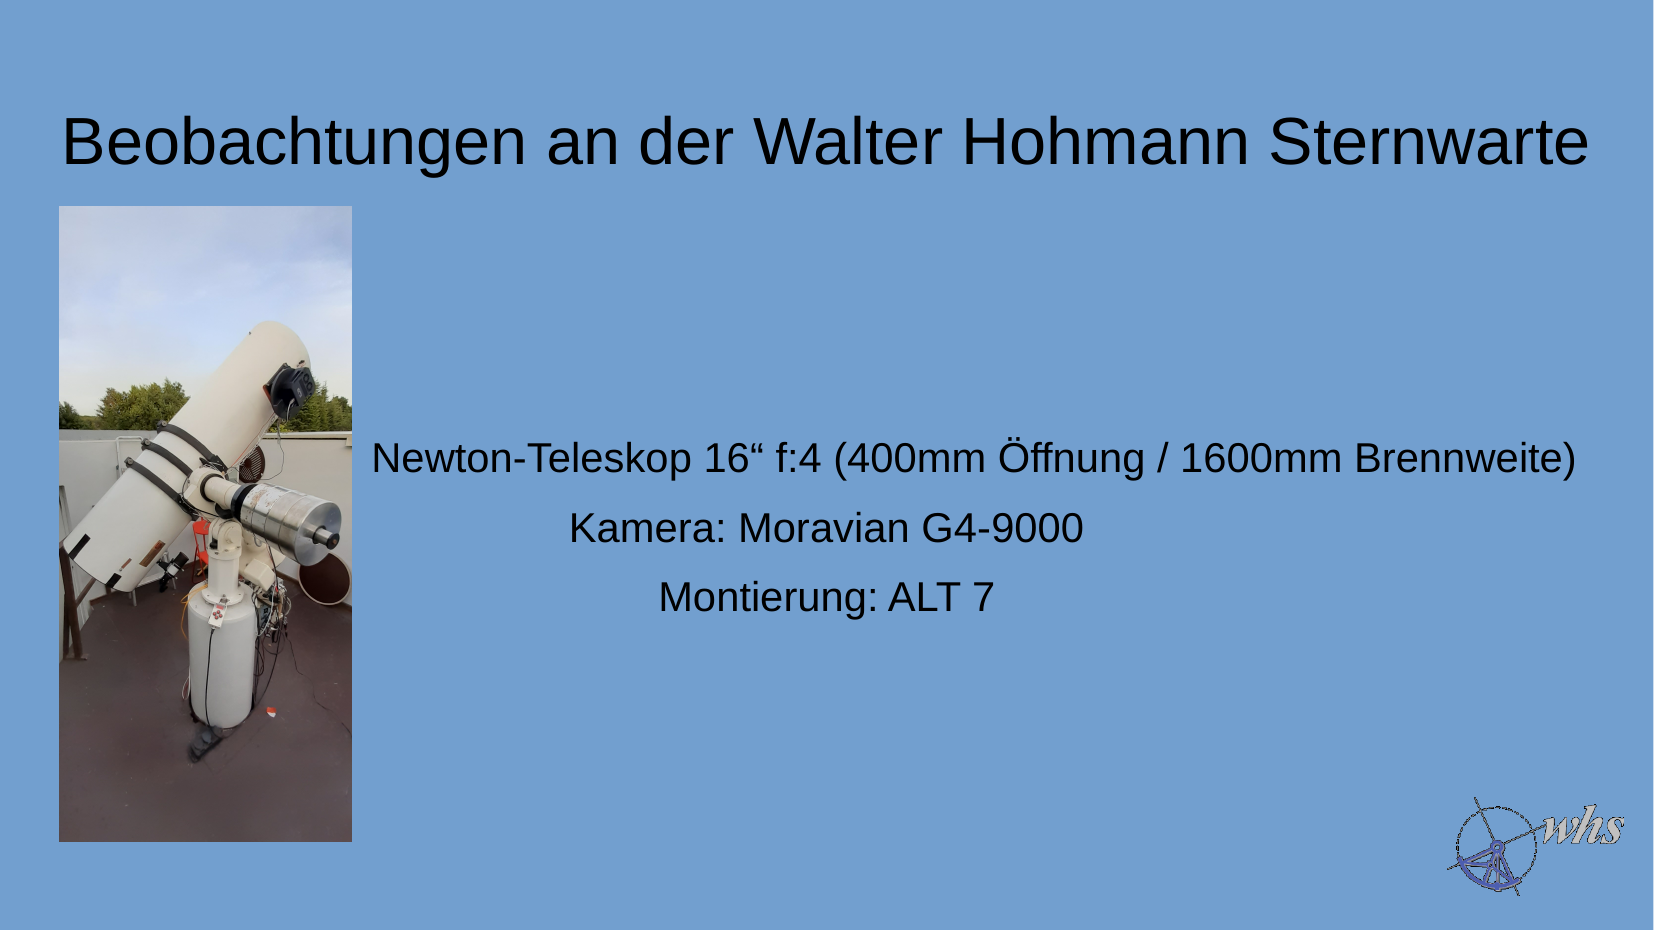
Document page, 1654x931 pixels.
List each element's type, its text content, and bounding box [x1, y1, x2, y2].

picture [1446, 797, 1624, 896]
text_box Beobachtungen an der Walter Hohmann Sternwarte Newton-Teleskop 16“ f:4 (400mm Öffnung / 1600mm Brennweite) Kamera: Moravian G4-9000 Montierung: ALT 7 [29, 29, 1625, 923]
picture [59, 206, 352, 842]
